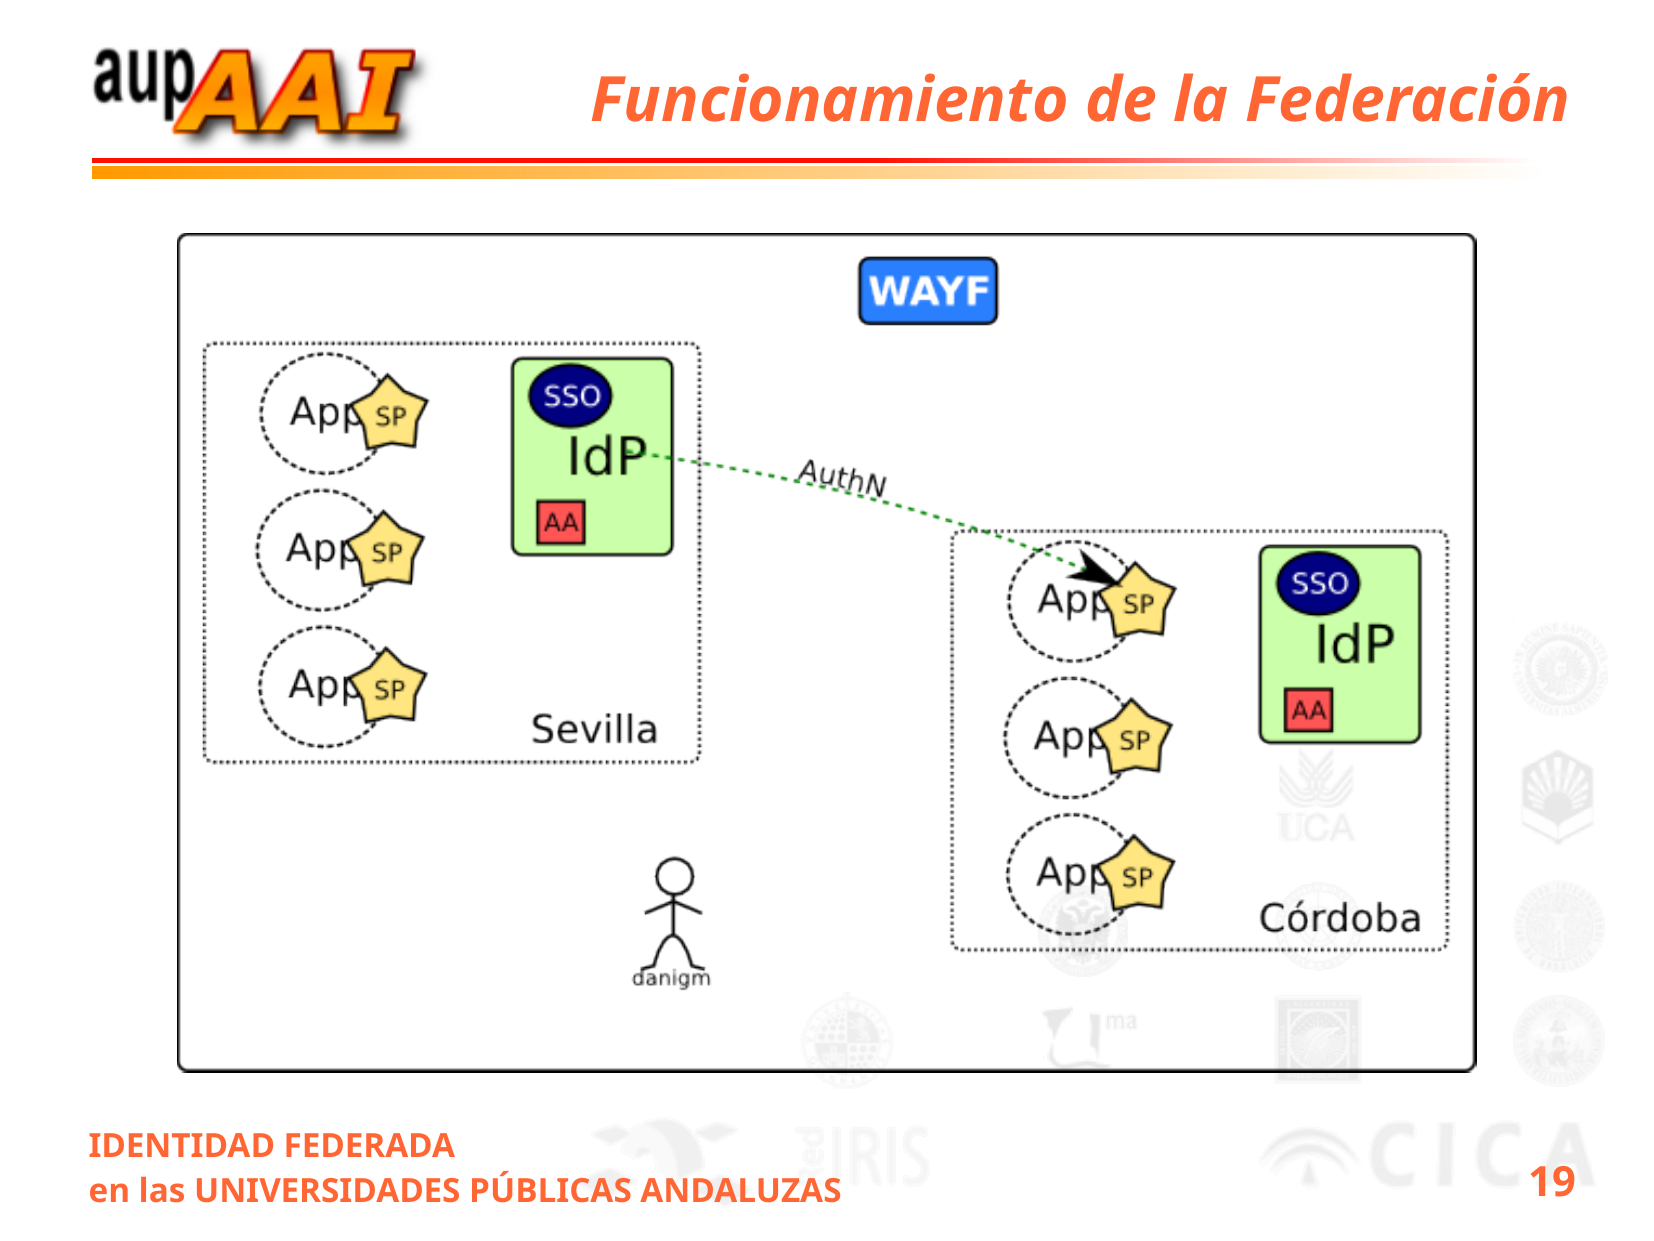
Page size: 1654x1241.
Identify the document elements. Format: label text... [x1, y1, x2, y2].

title Funcionamiento de la Federación [531, 62, 1571, 133]
picture [177, 233, 1614, 1209]
picture [49, 19, 1545, 179]
